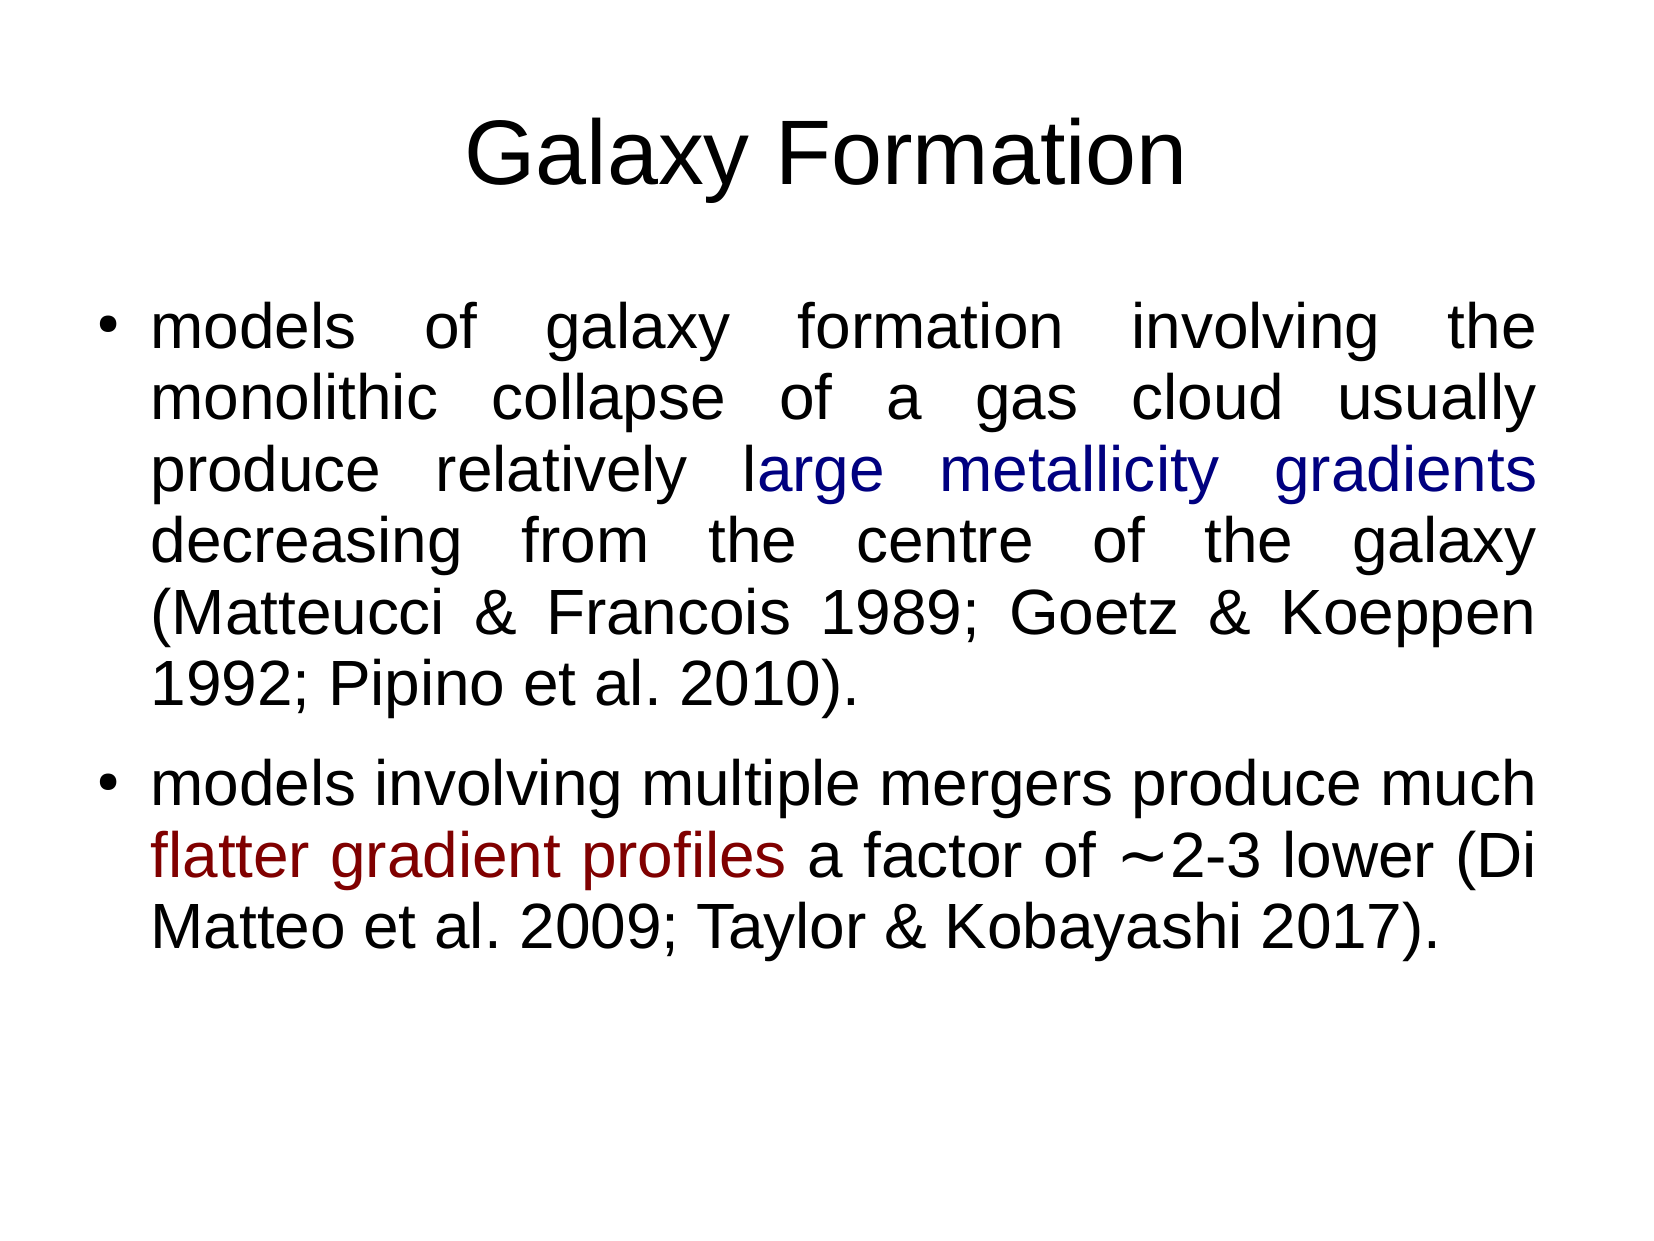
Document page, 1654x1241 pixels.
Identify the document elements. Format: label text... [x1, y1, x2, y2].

title Galaxy Formation [82, 49, 1571, 257]
list models of galaxy formation involving the monolithic collapse of a gas cloud usually produce relatively large metallicity gradients decreasing from the centre of the galaxy (Matteucci & Francois 1989; Goetz & Koeppen 1992; Pipino et al. 2010). models involving multiple mergers produce much flatter gradient profiles a factor of ∼2-3 lower (Di Matteo et al. 2009; Taylor & Kobayashi 2017). [82, 290, 1538, 1010]
